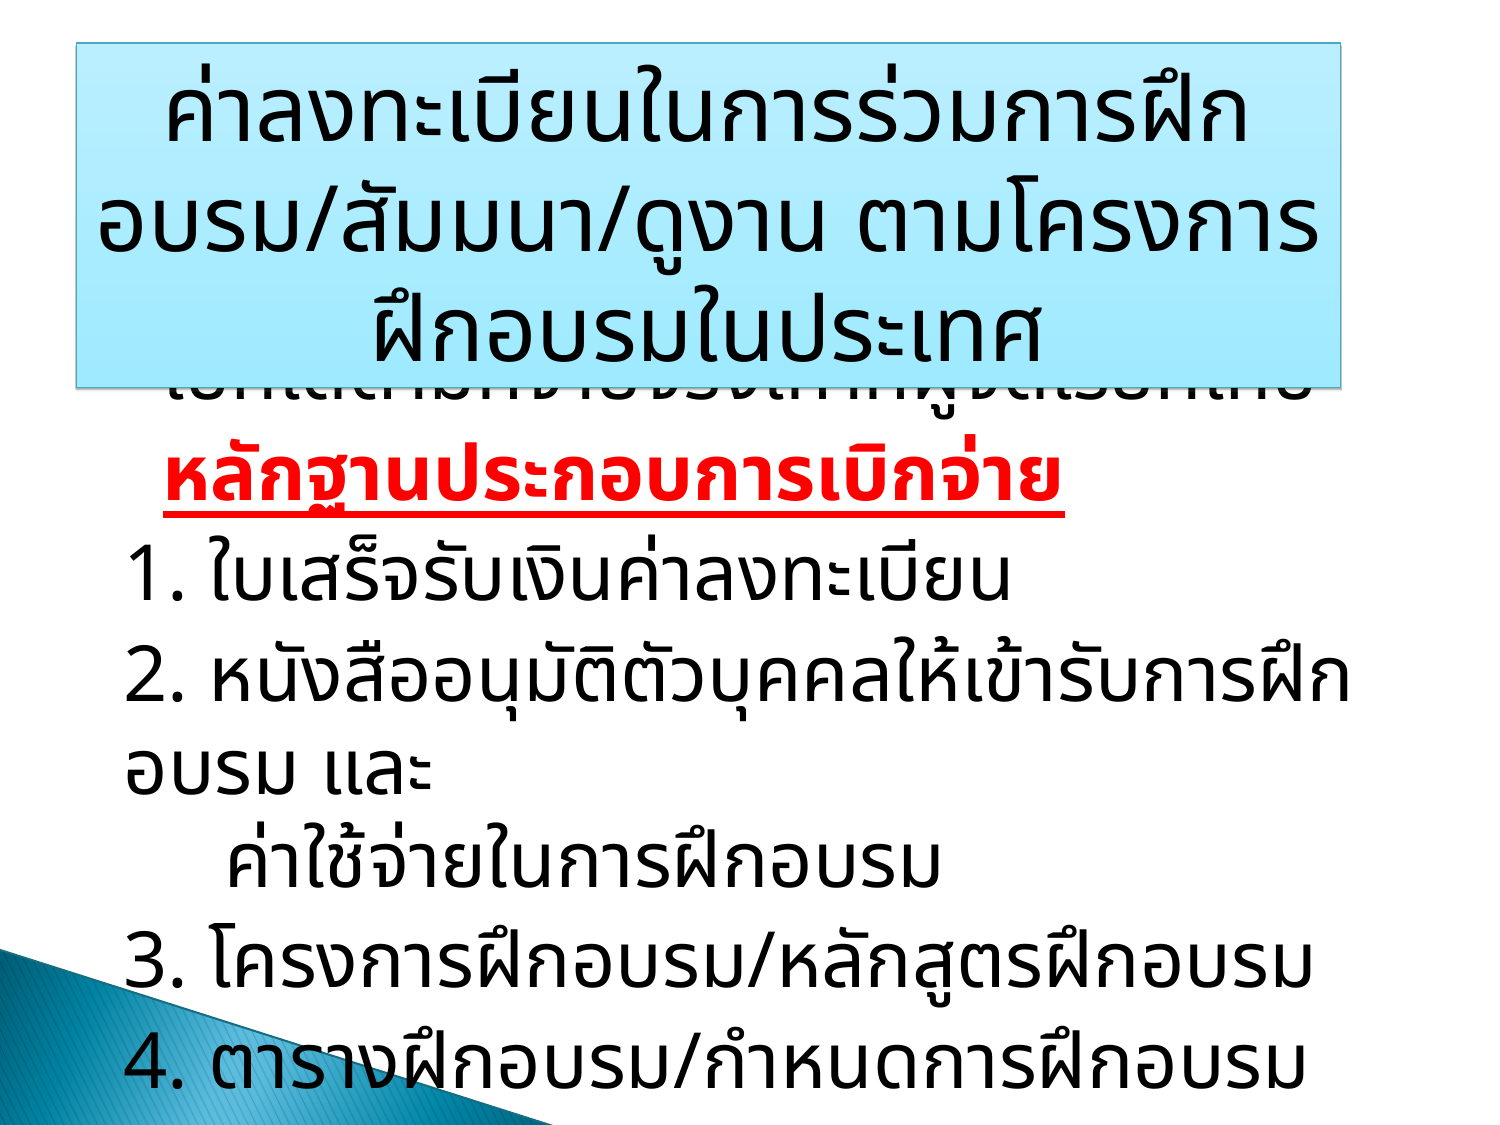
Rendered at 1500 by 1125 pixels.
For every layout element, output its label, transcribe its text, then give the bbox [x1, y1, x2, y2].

text_box ค่าลงทะเบียนในการร่วมการฝึกอบรม/สัมมนา/ดูงาน ตามโครงการฝึกอบรมในประเทศ [76, 42, 1341, 281]
list เบิกได้ตามที่จ่ายจริงเท่าที่ผู้จัดเรียกเก็บ หลักฐานประกอบการเบิกจ่าย 1. ใบเสร็จรับเงินค่าลงทะเบียน 2. หนังสืออนุมัติตัวบุคคลให้เข้ารับการฝึกอบรม และ ค่าใช้จ่ายในการฝึกอบรม 3. โครงการฝึกอบรม/หลักสูตรฝึกอบรม 4. ตารางฝึกอบรม/กำหนดการฝึกอบรม [75, 314, 1426, 1125]
